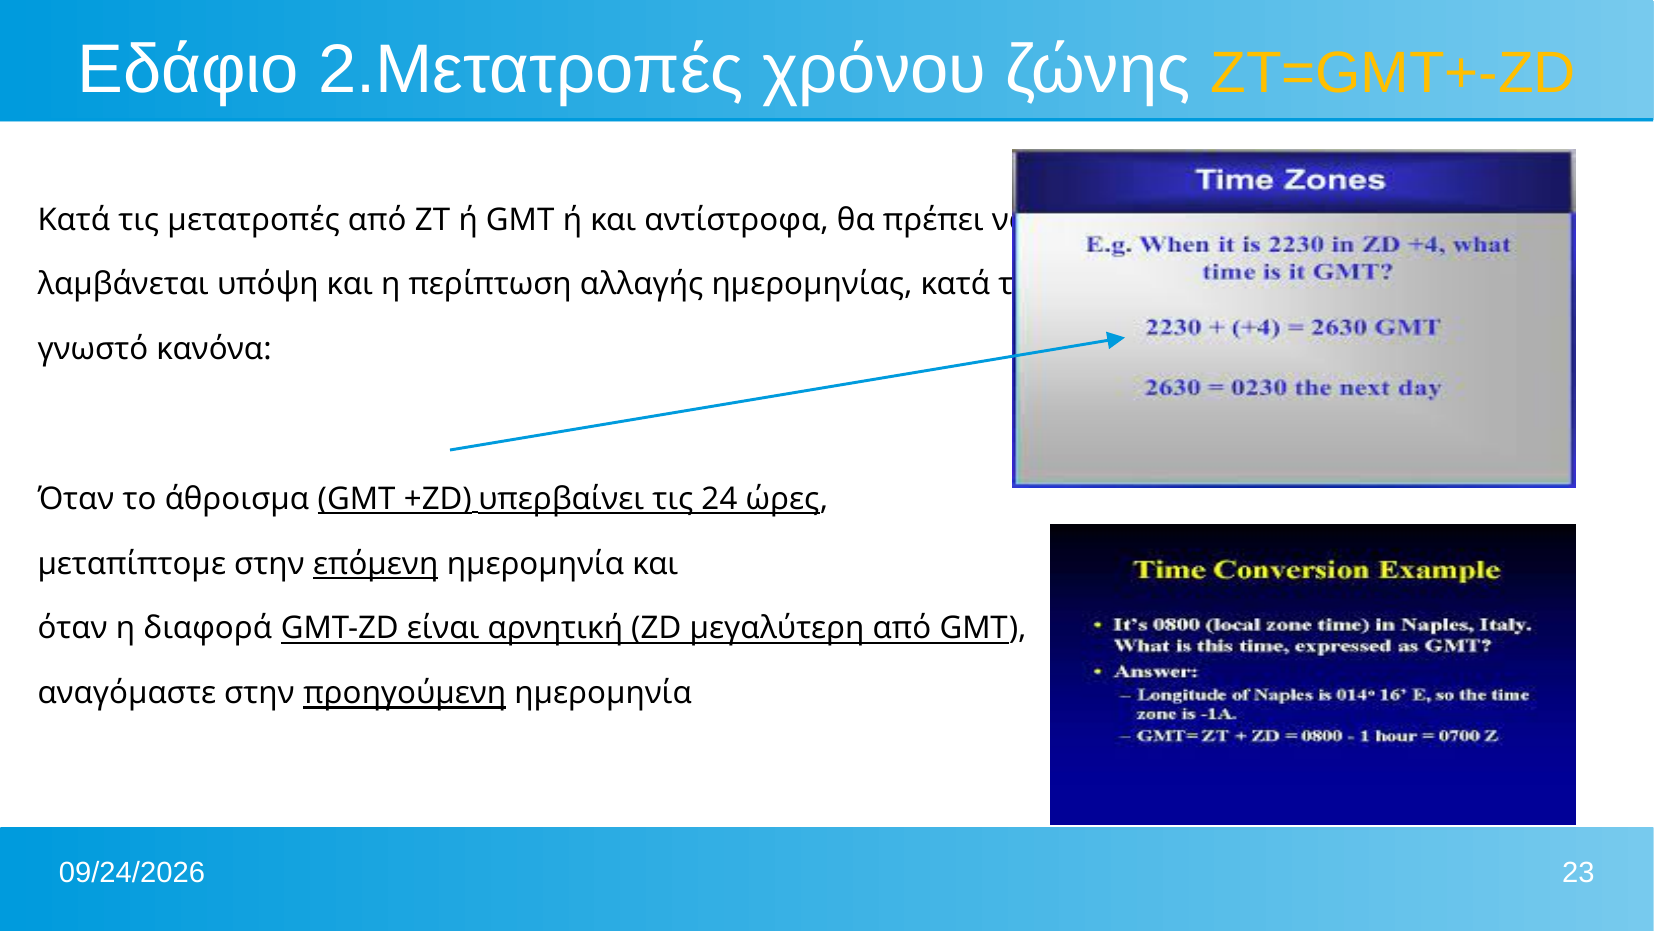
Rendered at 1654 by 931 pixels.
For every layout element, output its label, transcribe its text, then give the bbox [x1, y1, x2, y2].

picture [1050, 524, 1576, 826]
title Εδάφιο 2.Μετατροπές χρόνου ζώνης ZT=GMT+-ZD [59, 29, 1595, 108]
list Κατά τις μετατροπές από ΖΤ ή GΜΤ ή και αντίστροφα, θα πρέπει να λαμβάνεται υπόψη και η περίπτωση αλλαγής ημερομηνίας, κατά το γνωστό κανόνα: Όταν το άθροισμα (GΜΤ +ZD) υπερβαίνει τις 24 ώρες, μεταπίπτομε στην επόμενη ημερομηνία και όταν η διαφορά GΜΤ-ΖD είναι αρνητική (ZD μεγαλύτερη από GΜΤ), αναγόμαστε στην προηγούμενη ημερομηνία [37, 150, 1613, 788]
picture [1012, 149, 1576, 488]
